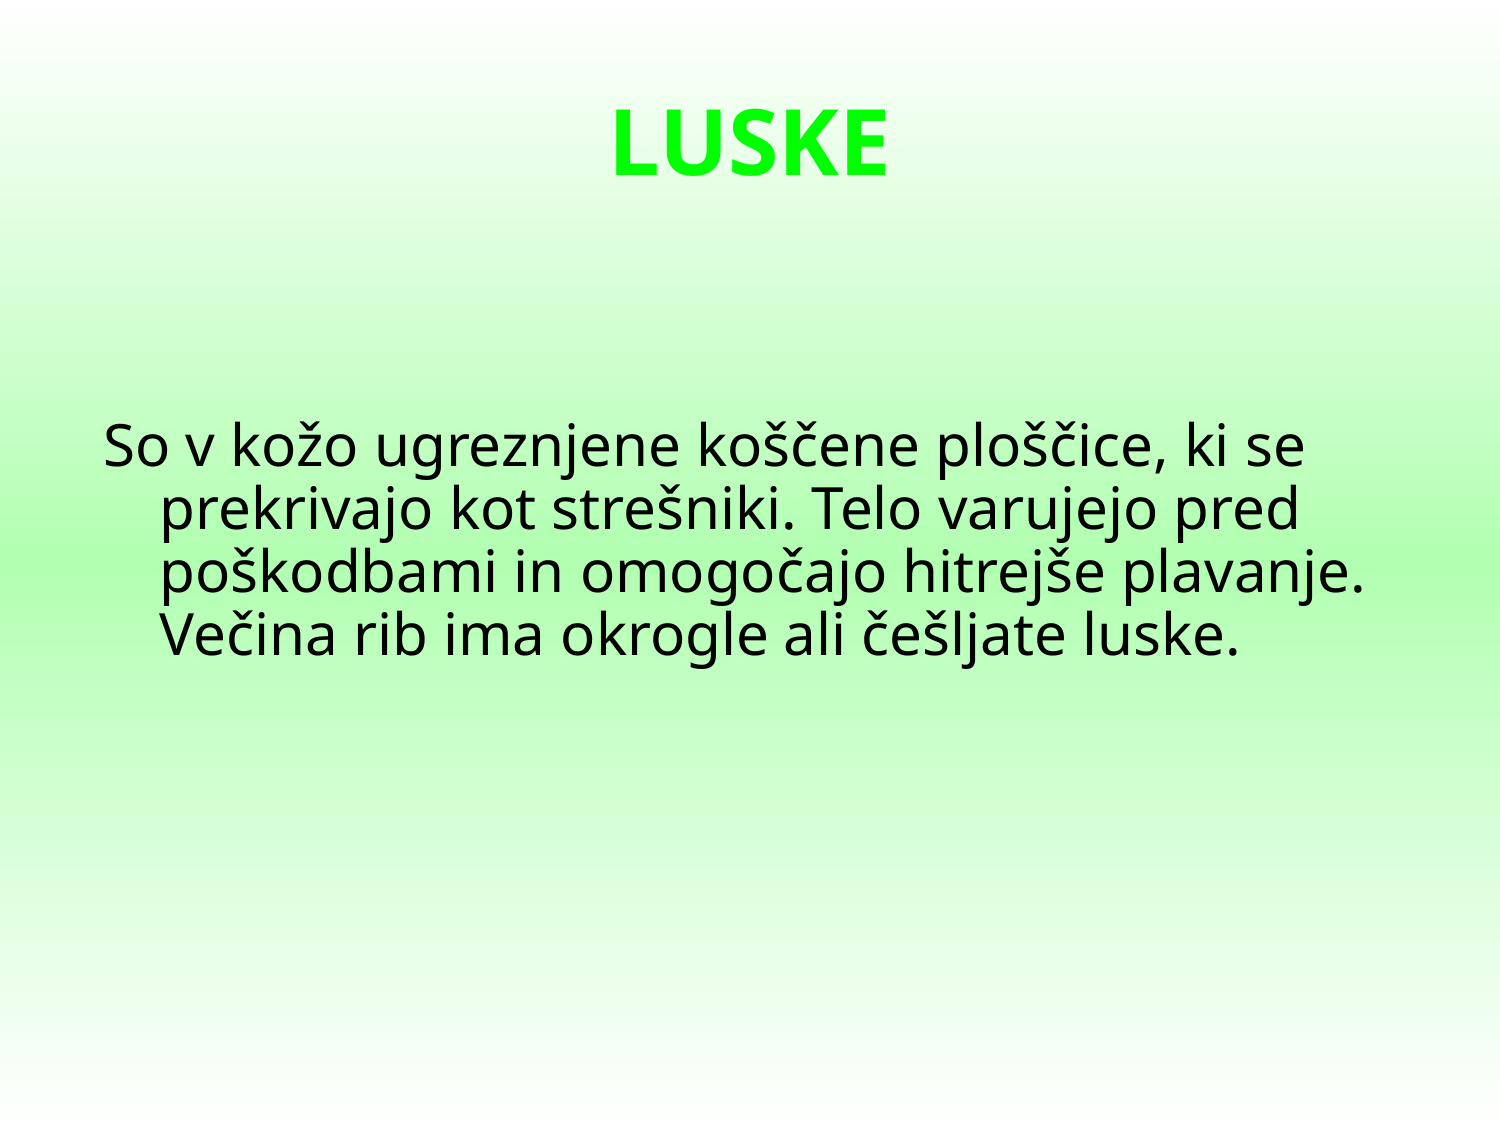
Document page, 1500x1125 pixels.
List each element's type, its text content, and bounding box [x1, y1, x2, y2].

title LUSKE [75, 45, 1425, 233]
list So v kožo ugreznjene koščene ploščice, ki se prekrivajo kot strešniki. Telo varujejo pred poškodbami in omogočajo hitrejše plavanje. Večina rib ima okrogle ali češljate luske. [88, 408, 1425, 686]
